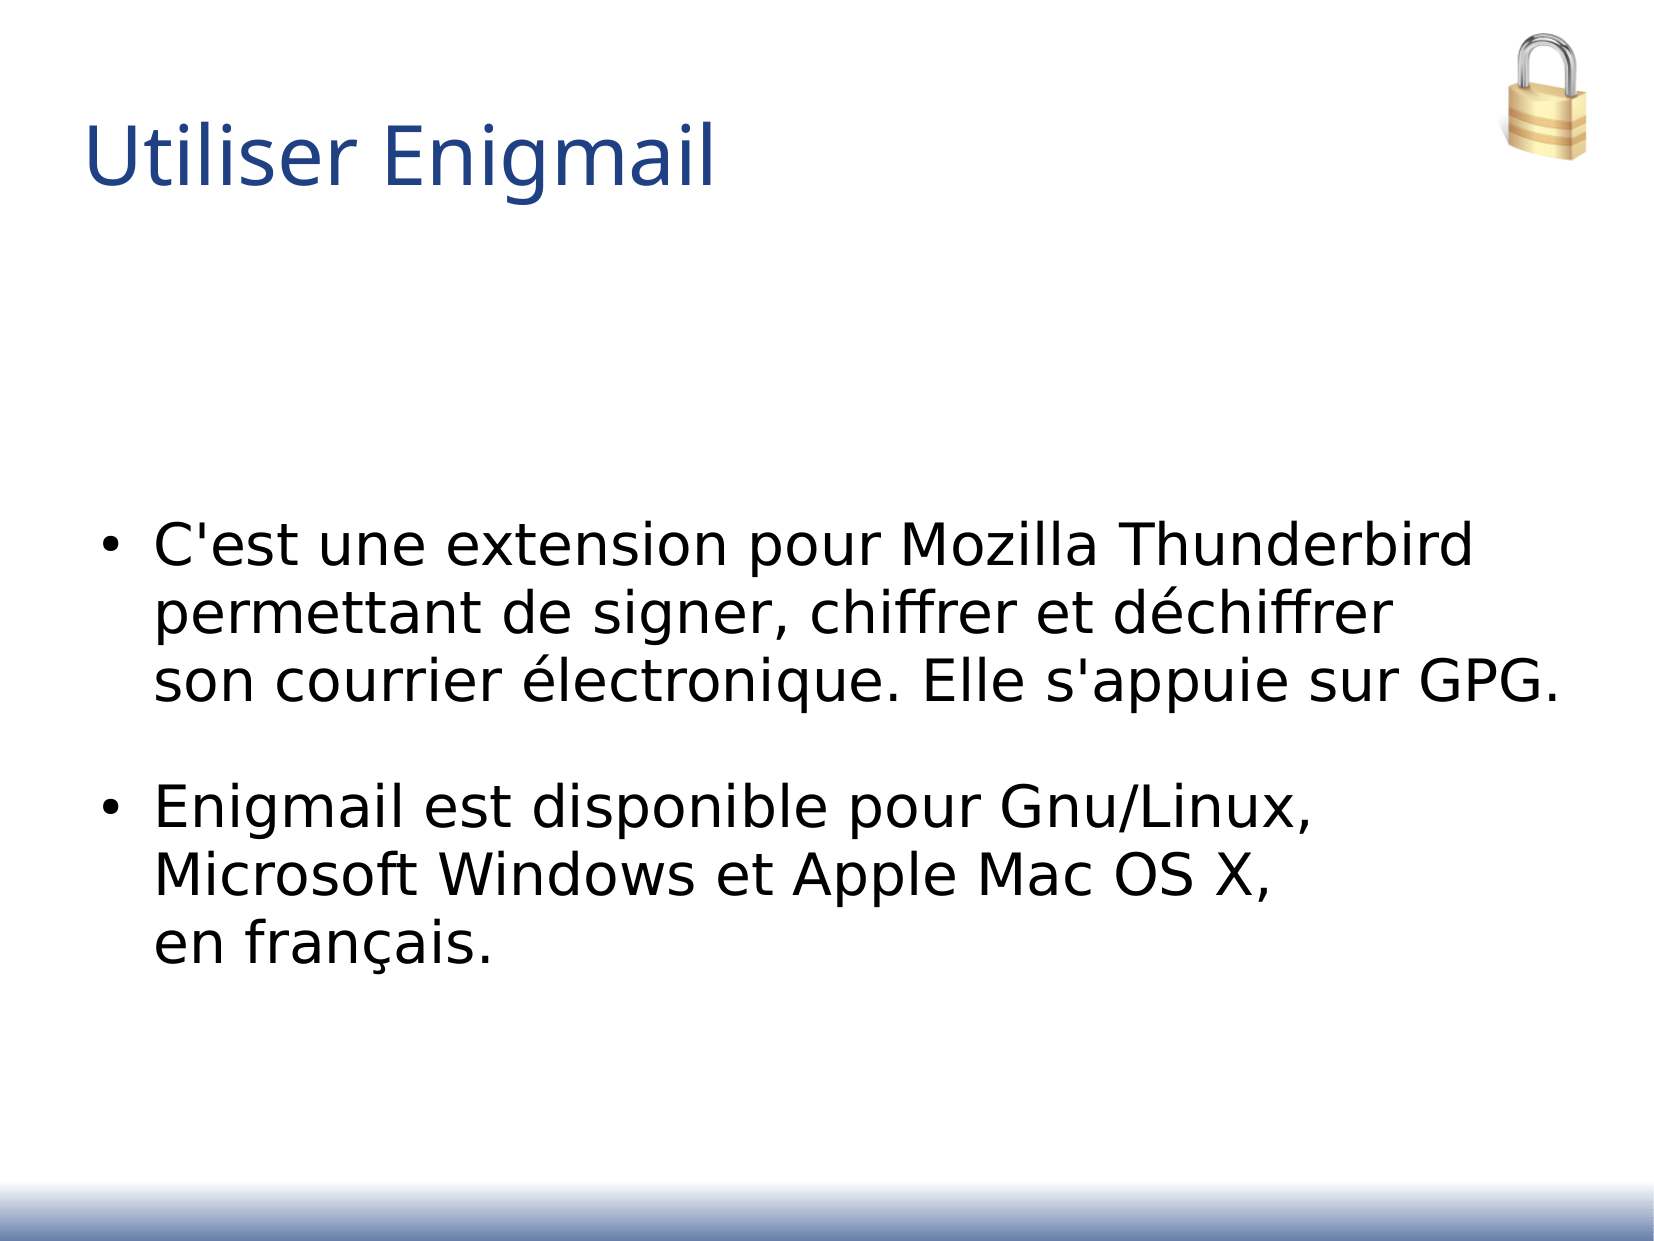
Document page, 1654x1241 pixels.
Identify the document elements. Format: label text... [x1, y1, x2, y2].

list Enigmail est disponible pour Gnu/Linux, Microsoft Windows et Apple Mac OS X, en français. [82, 759, 1571, 992]
title Utiliser Enigmail [82, 49, 1571, 257]
picture [1476, 29, 1613, 166]
list C'est une extension pour Mozilla Thunderbird permettant de signer, chiffrer et déchiffrer son courrier électronique. Elle s'appuie sur GPG. [82, 451, 1571, 759]
